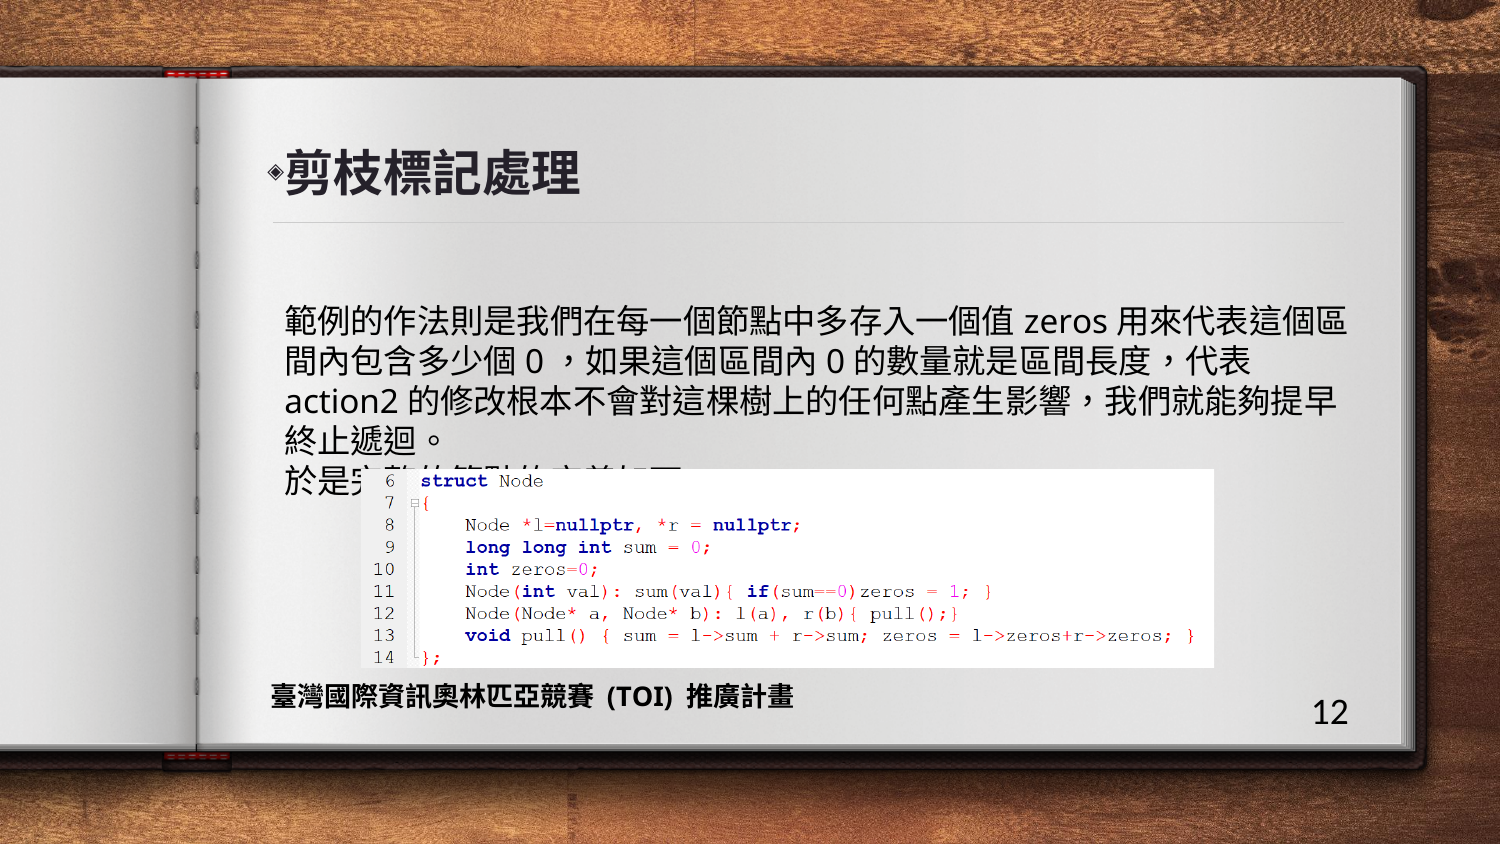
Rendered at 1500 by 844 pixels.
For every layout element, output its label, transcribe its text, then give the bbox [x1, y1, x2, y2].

text_box [1295, 672, 1386, 737]
list 剪枝標記處理 [252, 126, 1194, 216]
chart [360, 469, 1215, 668]
text_box 範例的作法則是我們在每一個節點中多存入一個值zeros用來代表這個區間內包含多少個0，如果這個區間內0的數量就是區間長度，代表action2的修改根本不會對這棵樹上的任何點產生影響，我們就能夠提早終止遞迴。 於是完整的節點的定義如下： [269, 293, 1386, 470]
